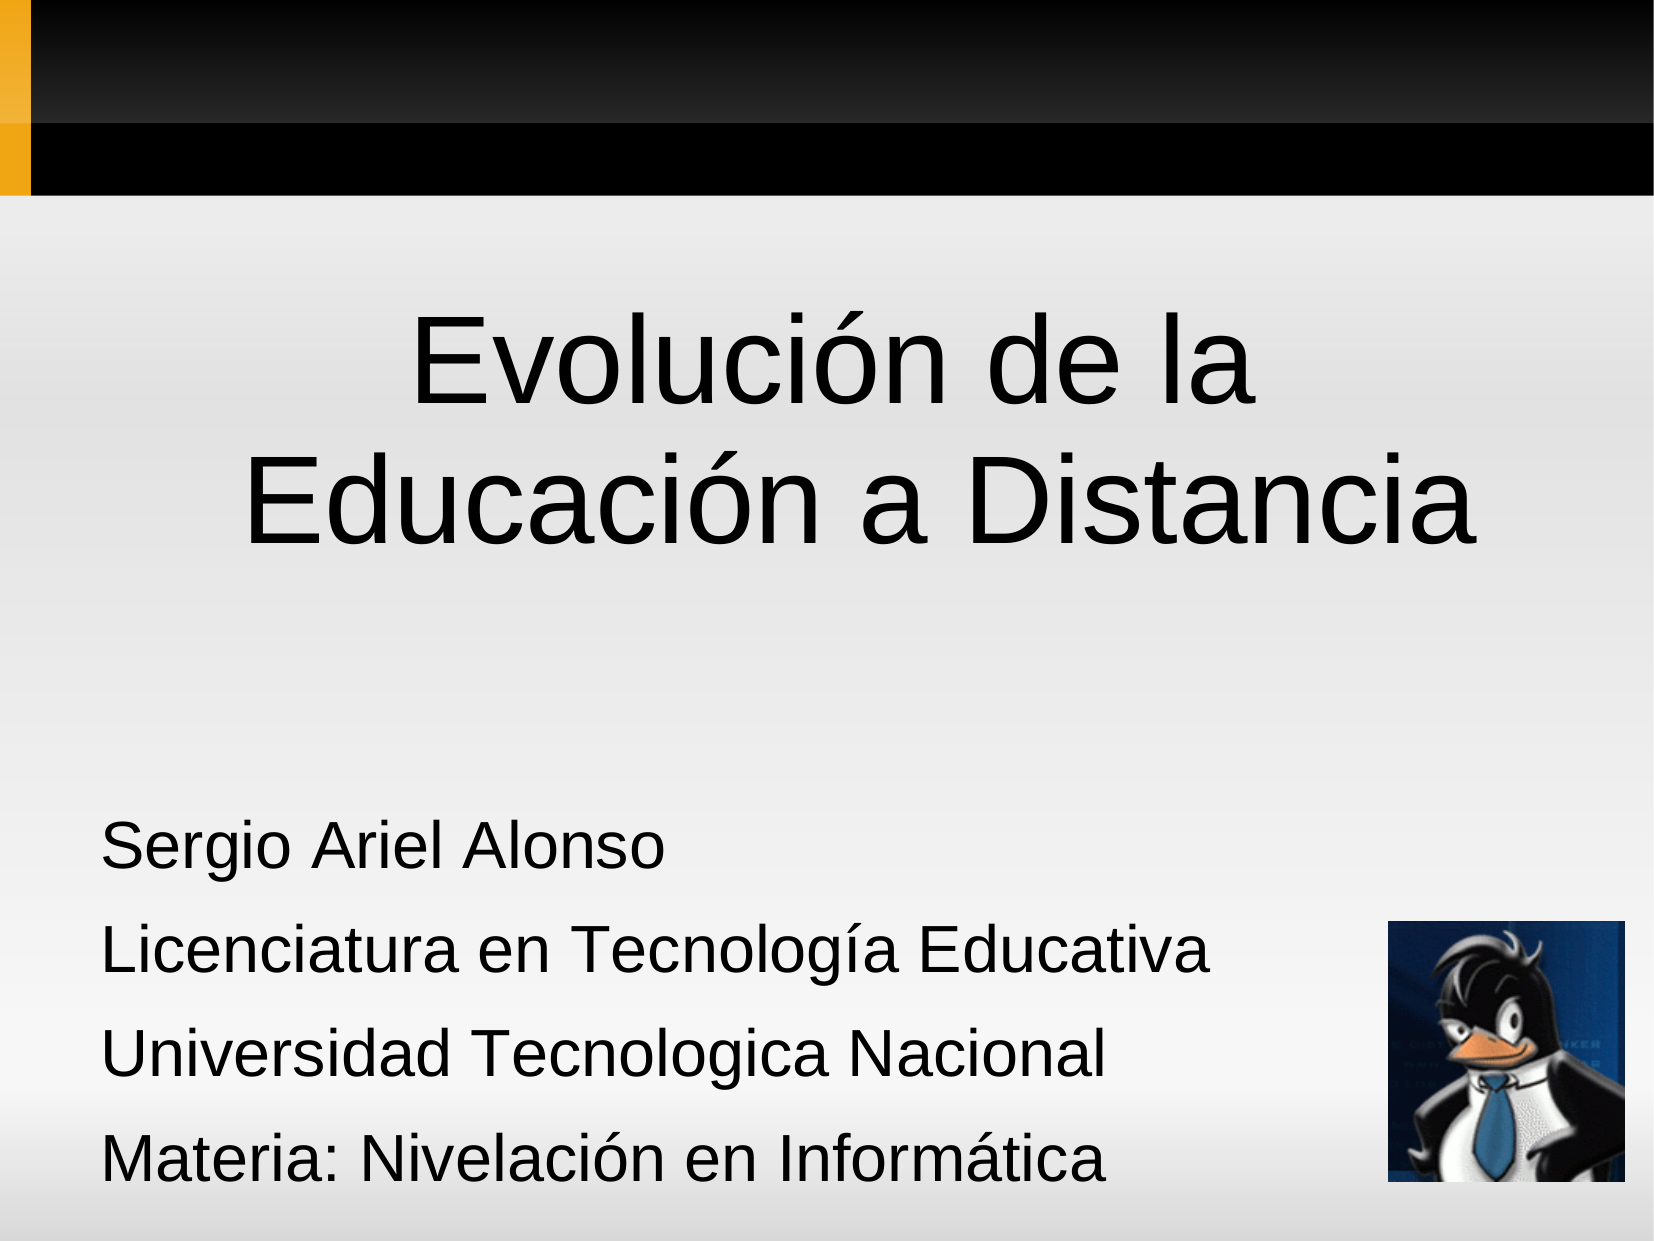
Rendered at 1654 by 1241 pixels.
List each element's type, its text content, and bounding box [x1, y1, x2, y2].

list Evolución de la Educación a Distancia Sergio Ariel Alonso Licenciatura en Tecnología Educativa Universidad Tecnologica Nacional Materia: Nivelación en Informática [82, 290, 1565, 1241]
picture [0, 0, 1654, 1241]
